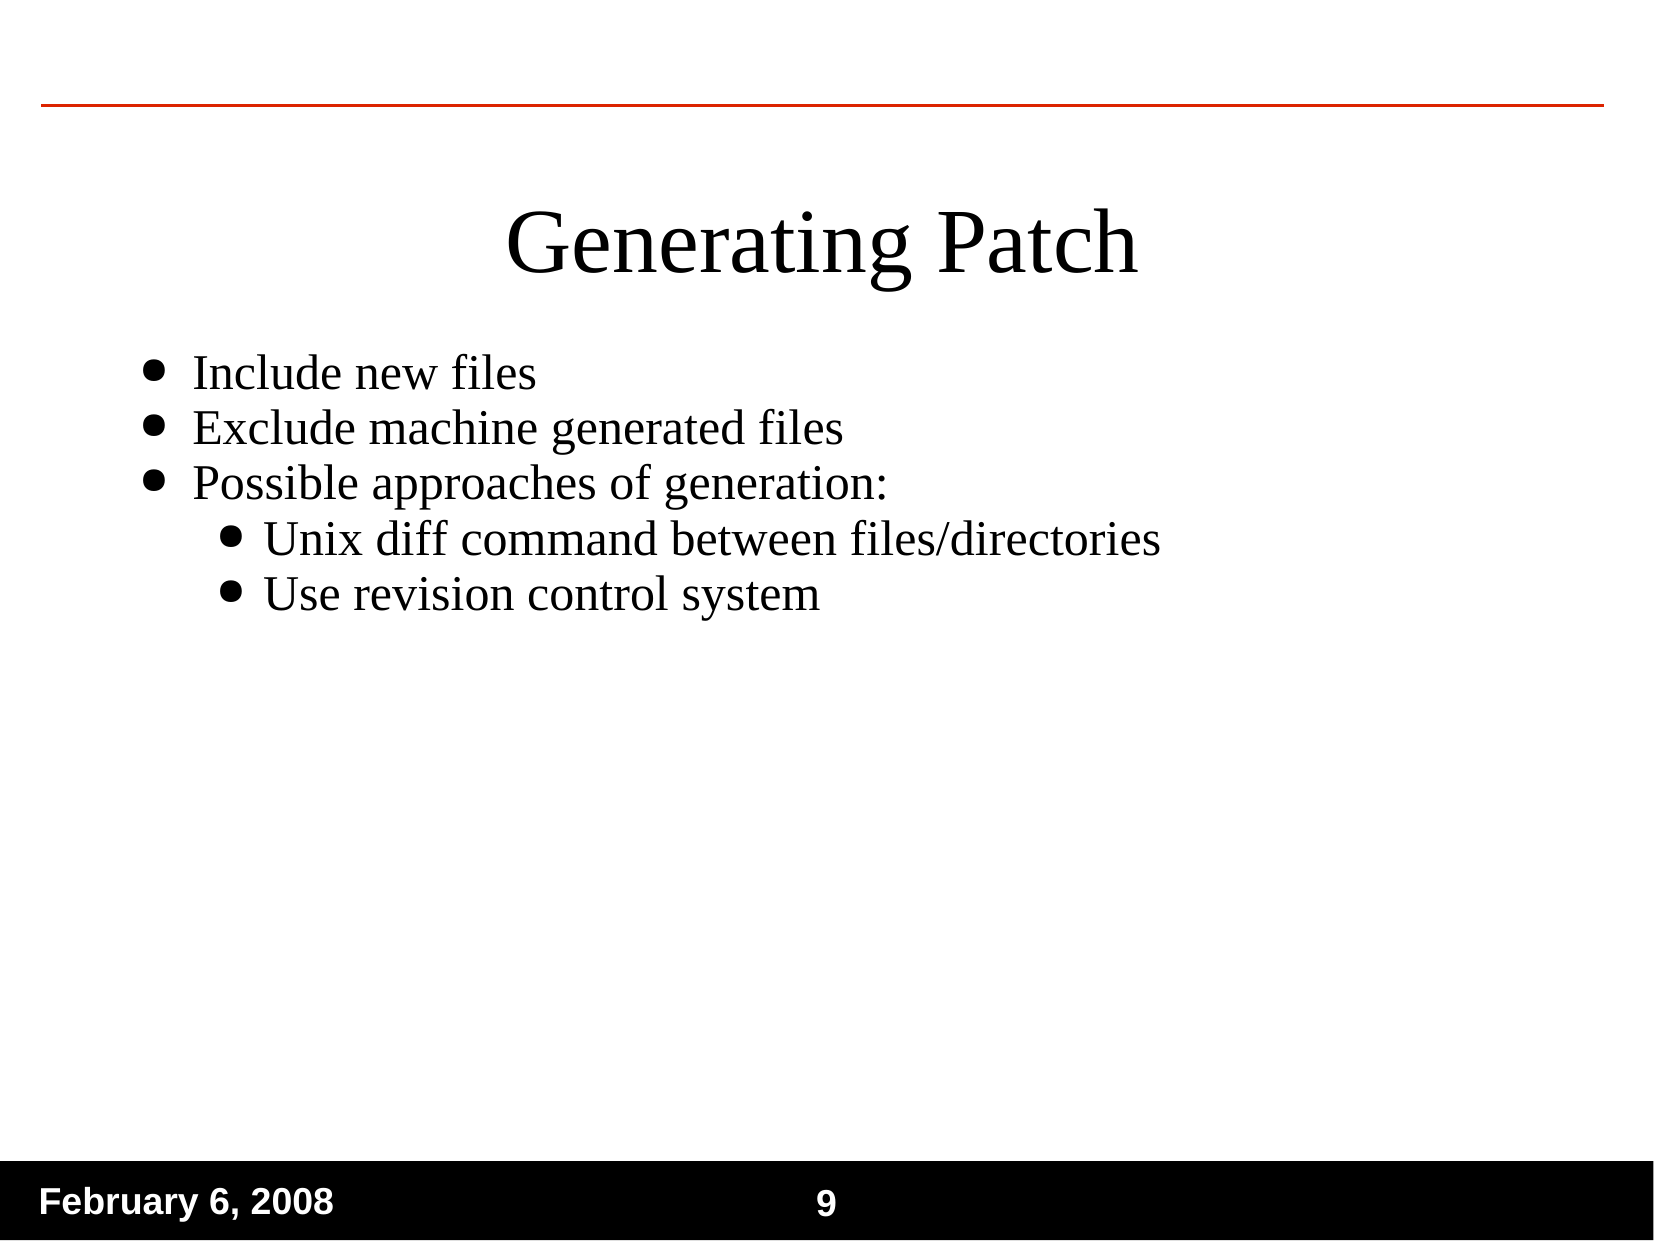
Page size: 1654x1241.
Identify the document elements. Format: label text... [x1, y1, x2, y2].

list Include new files Exclude machine generated files Possible approaches of generation: Unix diff command between files/directories Use revision control system [121, 344, 1534, 1127]
title Generating Patch [117, 137, 1530, 346]
